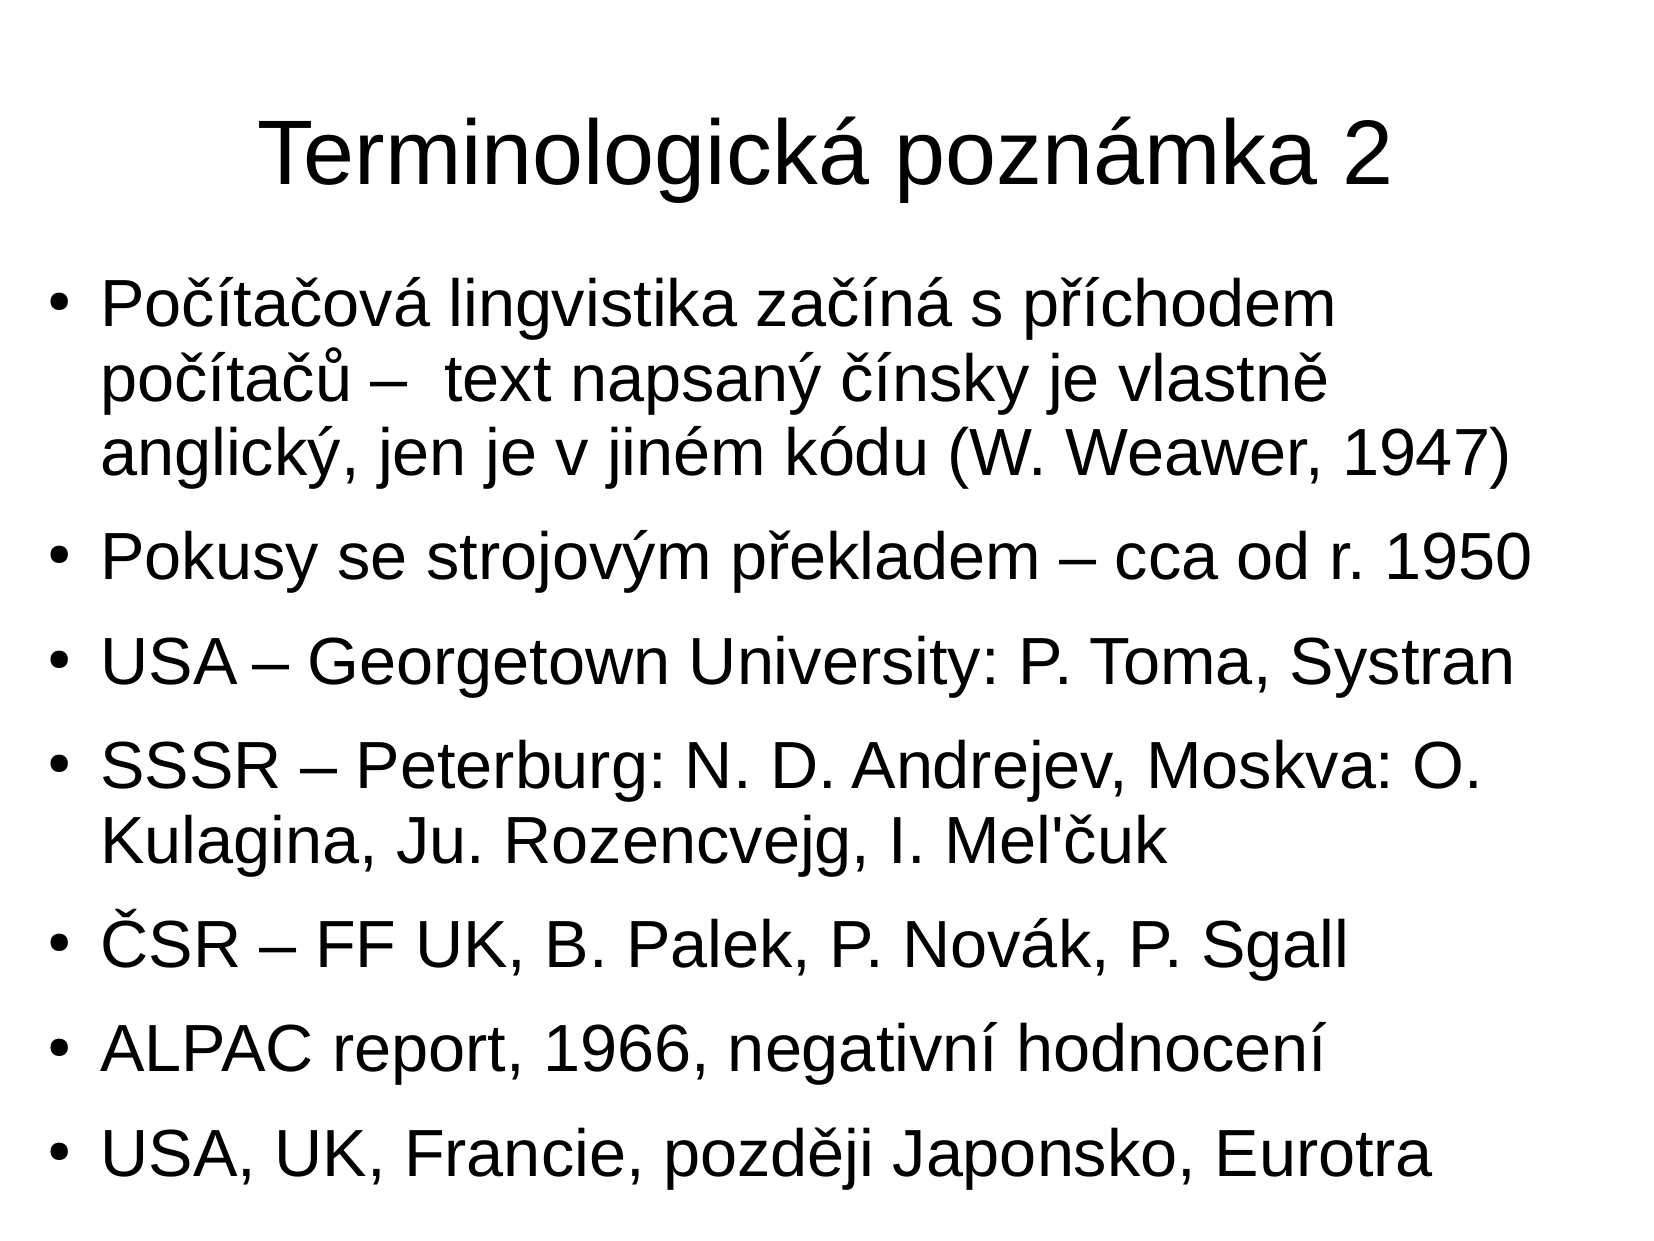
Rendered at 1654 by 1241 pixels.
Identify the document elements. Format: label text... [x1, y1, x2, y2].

list Počítačová lingvistika začíná s příchodem počítačů – text napsaný čínsky je vlastně anglický, jen je v jiném kódu (W. Weawer, 1947) Pokusy se strojovým překladem – cca od r. 1950 USA – Georgetown University: P. Toma, Systran SSSR – Peterburg: N. D. Andrejev, Moskva: O. Kulagina, Ju. Rozencvejg, I. Mel'čuk ČSR – FF UK, B. Palek, P. Novák, P. Sgall ALPAC report, 1966, negativní hodnocení USA, UK, Francie, později Japonsko, Eurotra [29, 265, 1536, 1191]
title Terminologická poznámka 2 [82, 49, 1571, 257]
